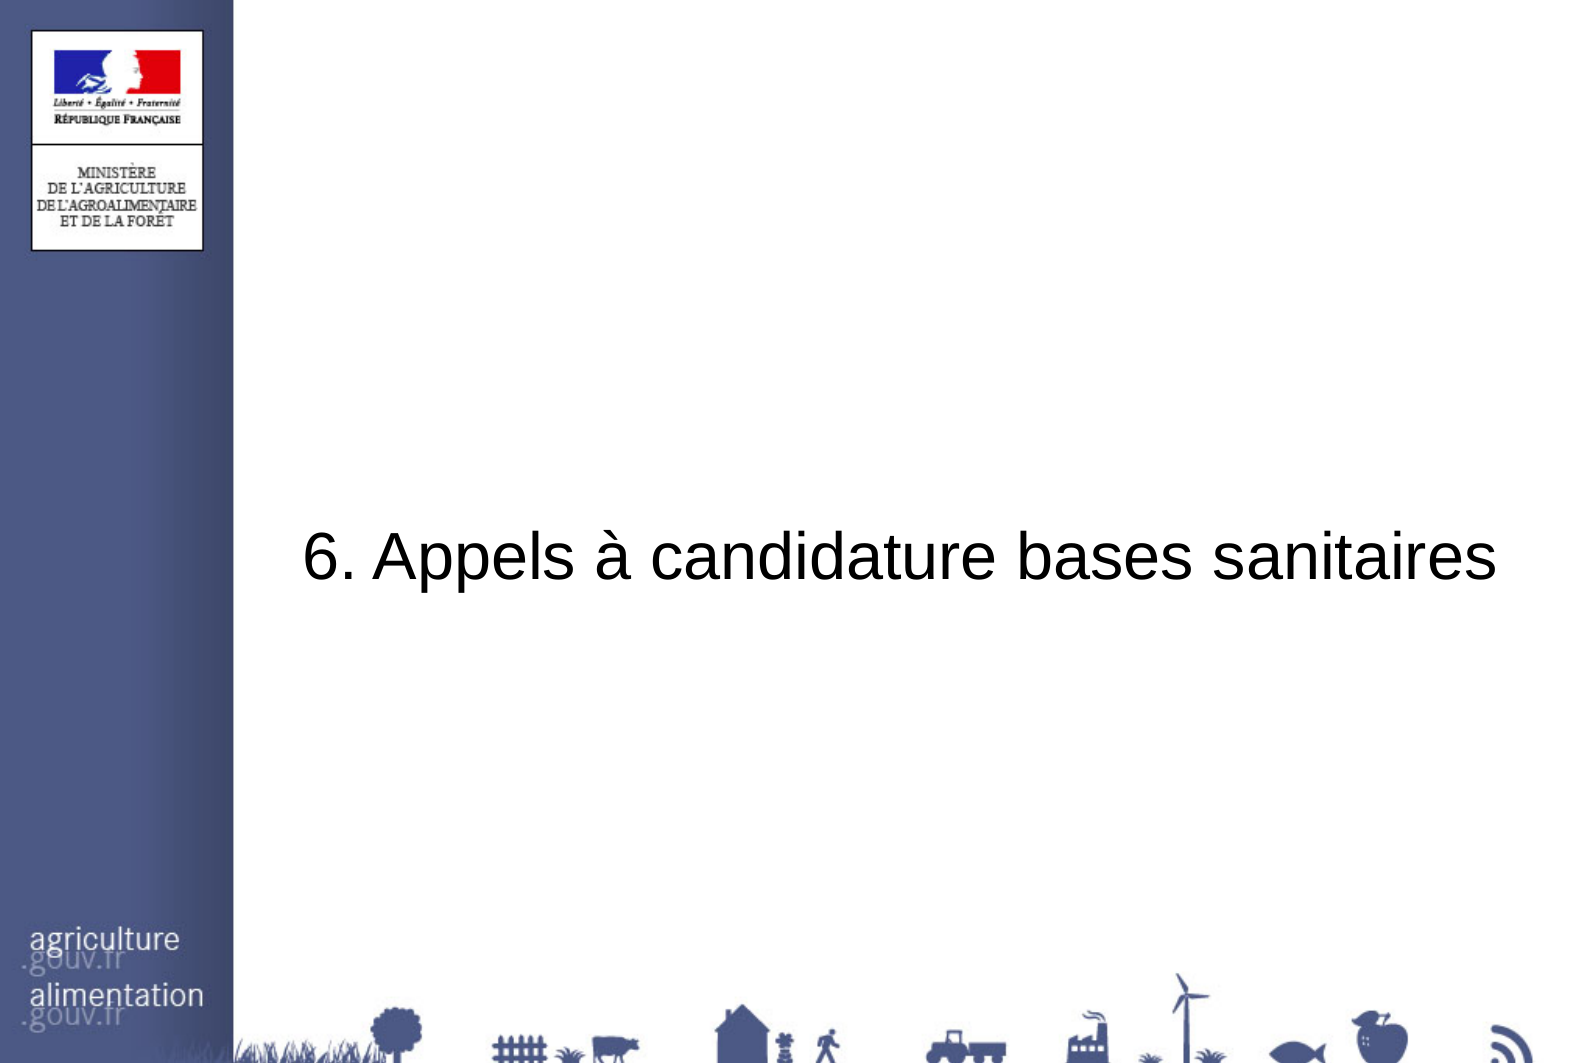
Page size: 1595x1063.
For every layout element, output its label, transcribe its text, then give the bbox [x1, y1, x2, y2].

picture [0, 0, 1595, 1063]
subtitle 6. Appels à candidature bases sanitaires [265, 248, 1536, 866]
